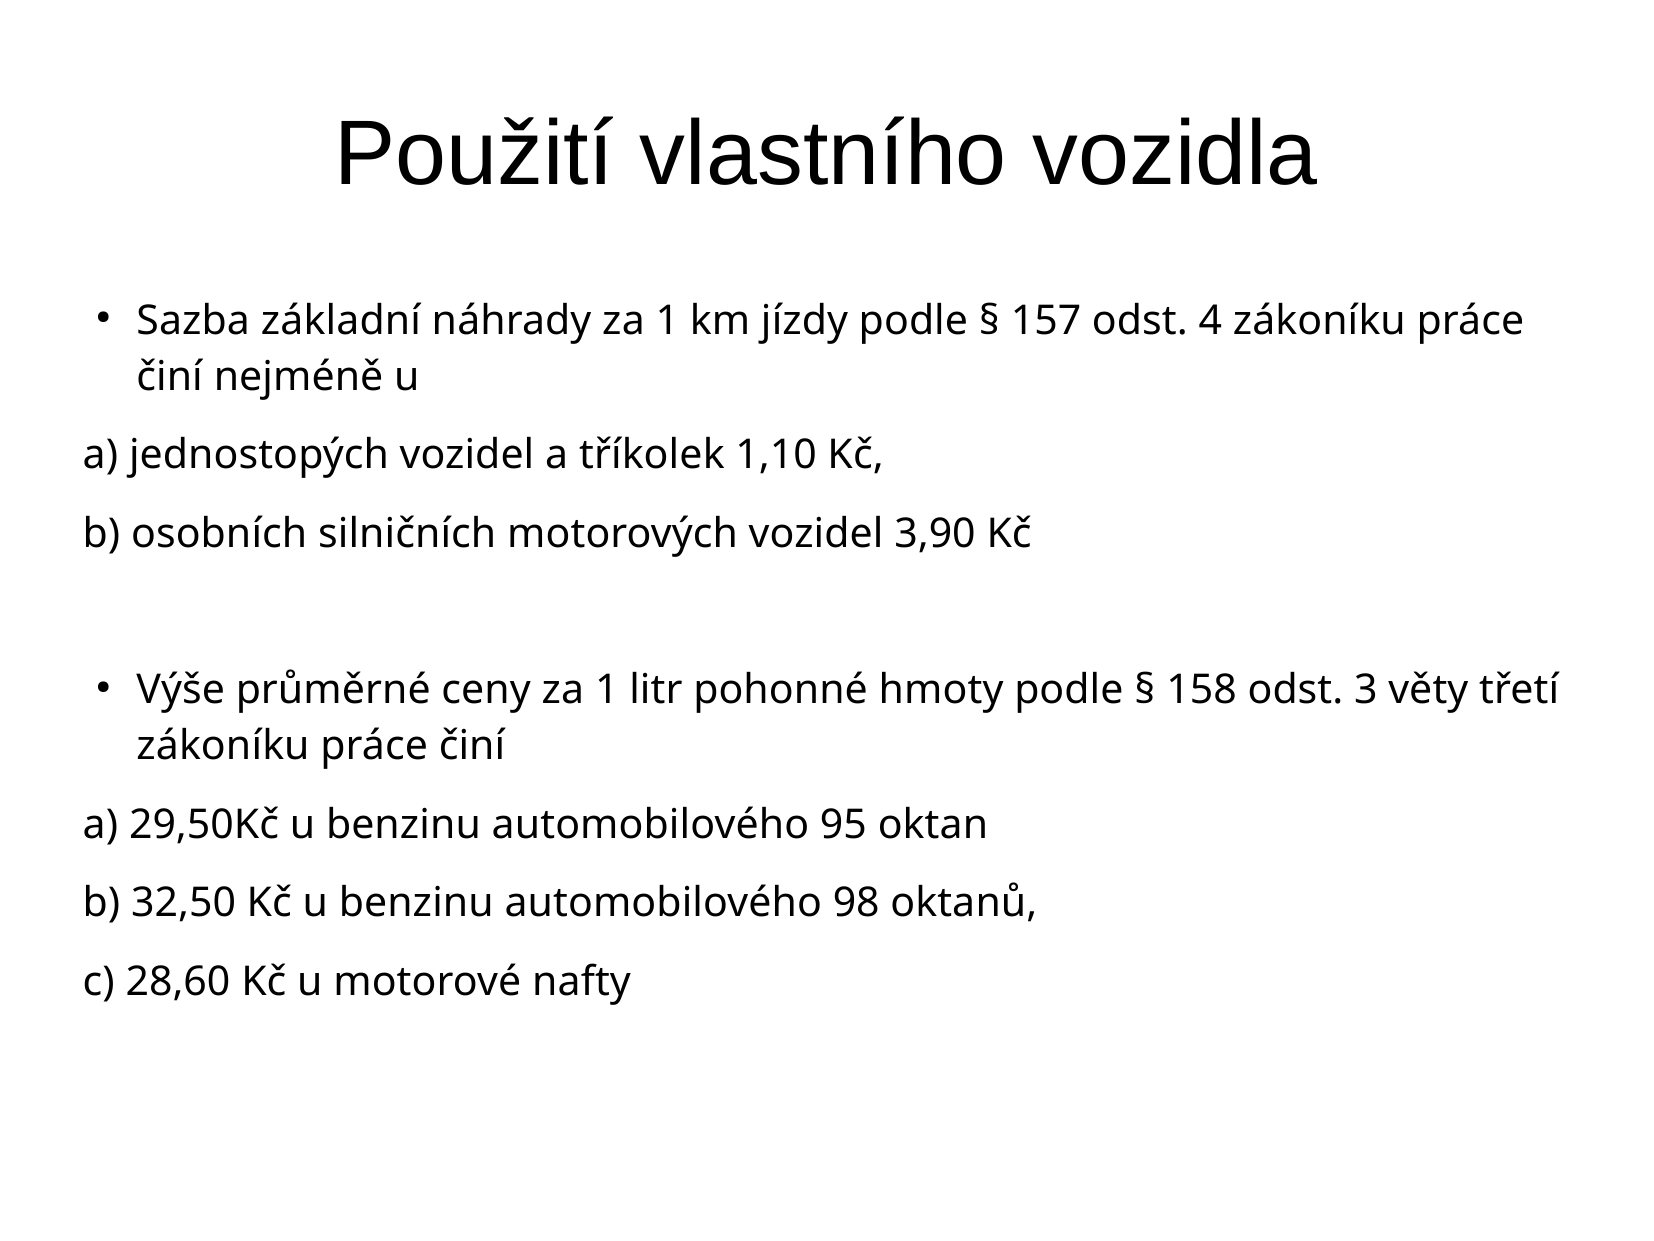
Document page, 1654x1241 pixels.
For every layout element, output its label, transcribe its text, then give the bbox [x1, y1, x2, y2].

list Sazba základní náhrady za 1 km jízdy podle § 157 odst. 4 zákoníku práce činí nejméně u a) jednostopých vozidel a tříkolek 1,10 Kč, b) osobních silničních motorových vozidel 3,90 Kč Výše průměrné ceny za 1 litr pohonné hmoty podle § 158 odst. 3 věty třetí zákoníku práce činí a) 29,50Kč u benzinu automobilového 95 oktan b) 32,50 Kč u benzinu automobilového 98 oktanů, c) 28,60 Kč u motorové nafty [82, 290, 1571, 1010]
title Použití vlastního vozidla [82, 49, 1571, 257]
